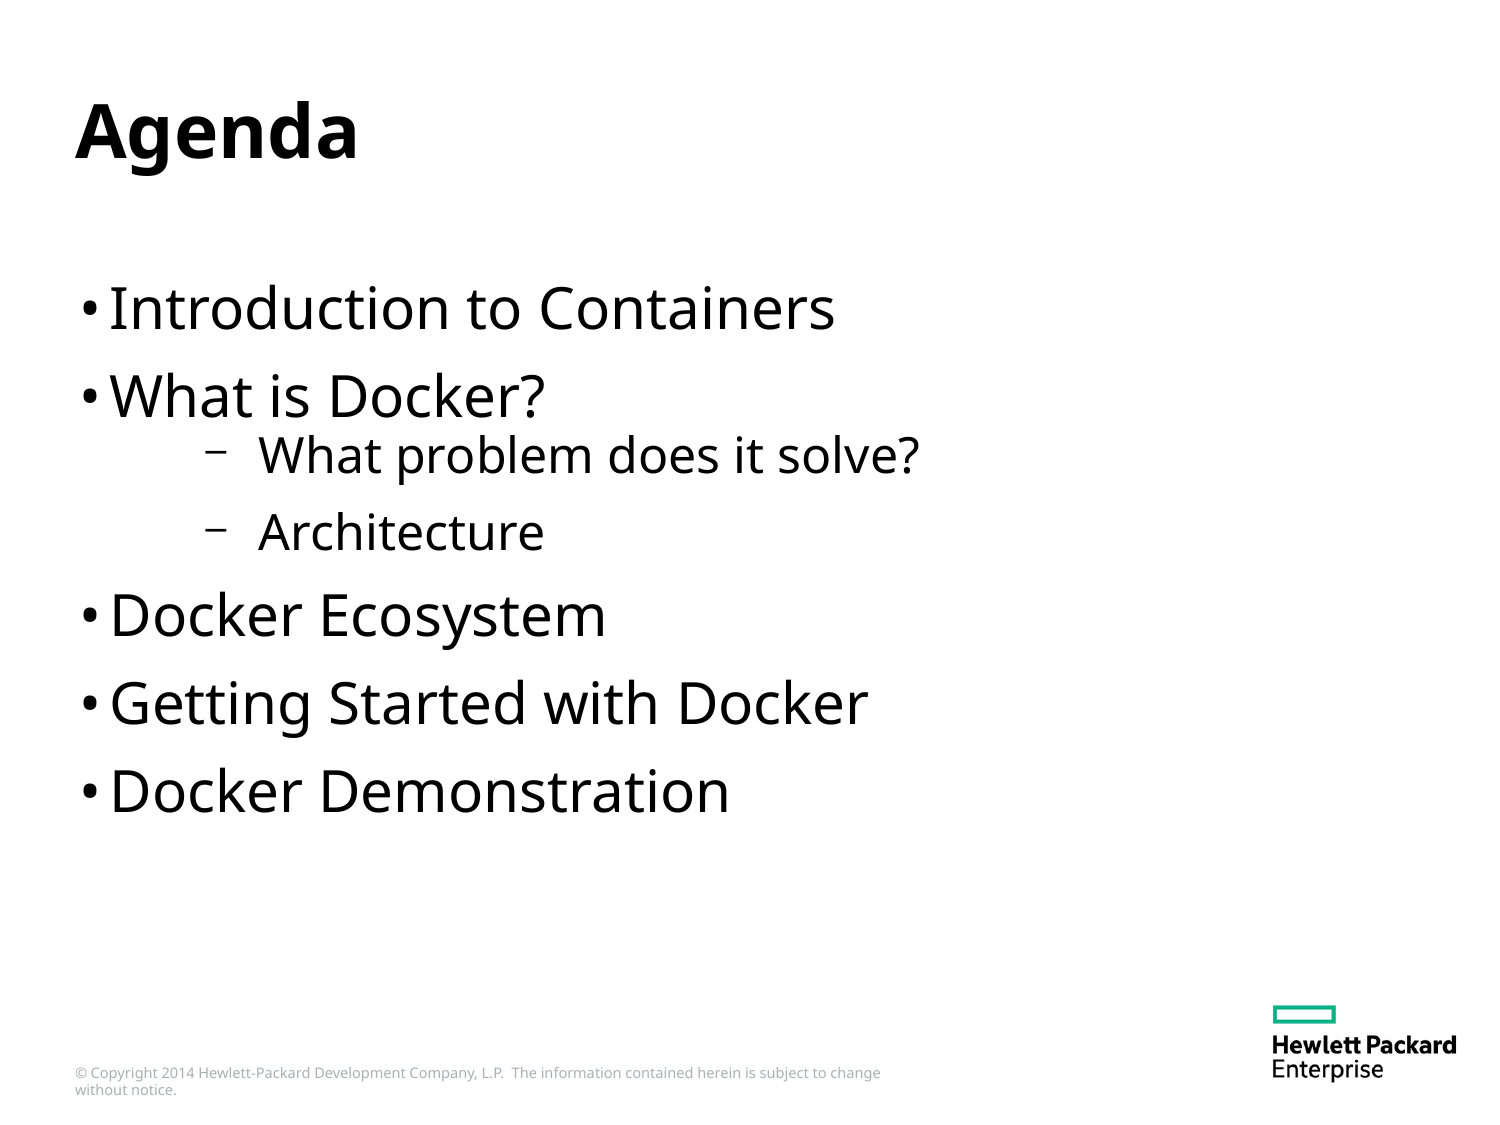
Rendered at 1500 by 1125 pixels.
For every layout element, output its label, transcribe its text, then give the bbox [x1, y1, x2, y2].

title Agenda [75, 50, 1426, 176]
list Introduction to Containers What is Docker? What problem does it solve? Architecture Docker Ecosystem Getting Started with Docker Docker Demonstration [79, 279, 1430, 1067]
picture [1250, 992, 1476, 1099]
